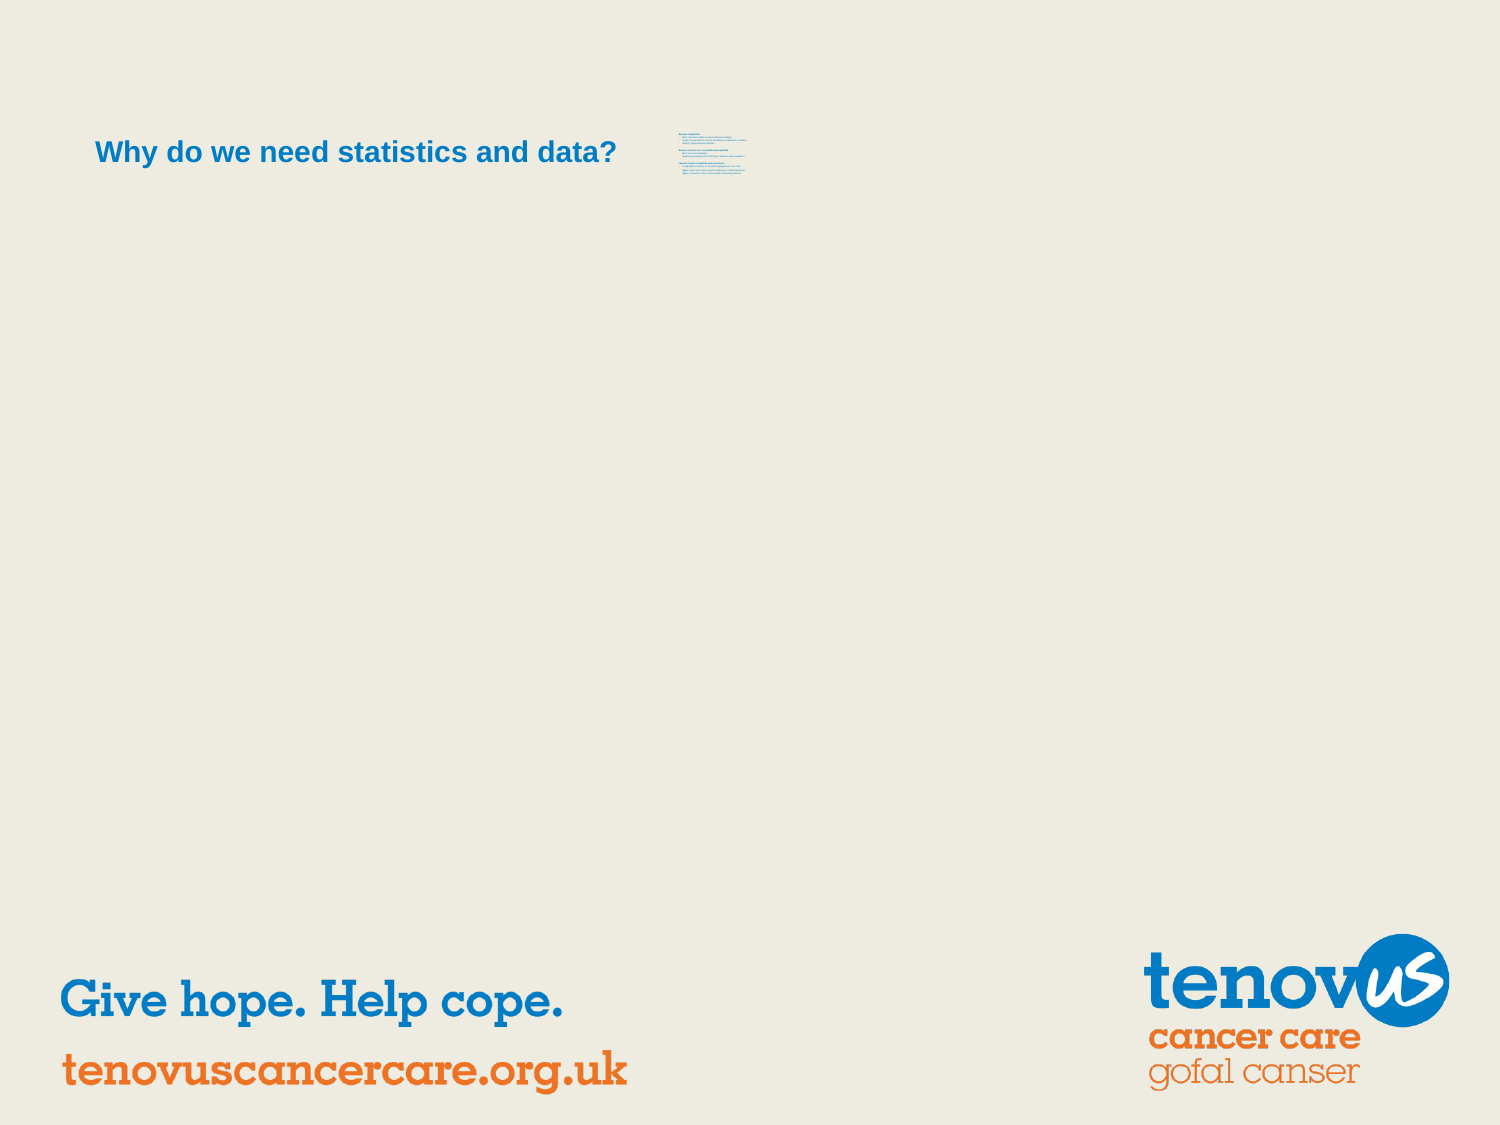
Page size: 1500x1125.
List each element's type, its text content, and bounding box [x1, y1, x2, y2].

list Why do we need statistics and data? [76, 125, 1223, 185]
list Become insight-led More informed evidence-based decision making; Faster turnaround for actions benefitting communities in Wales. Identify organizational priorities Ensure services are accessible and equitable More accurate mapping; Improved grouping and clustering of patients and supporters; Improve brand recognition and awareness Longitudinal analyses to tracked engagements over time Higher open rates (more people reading our communications) Higher conversion rates (more people interacting with us) [76, 208, 1424, 1094]
